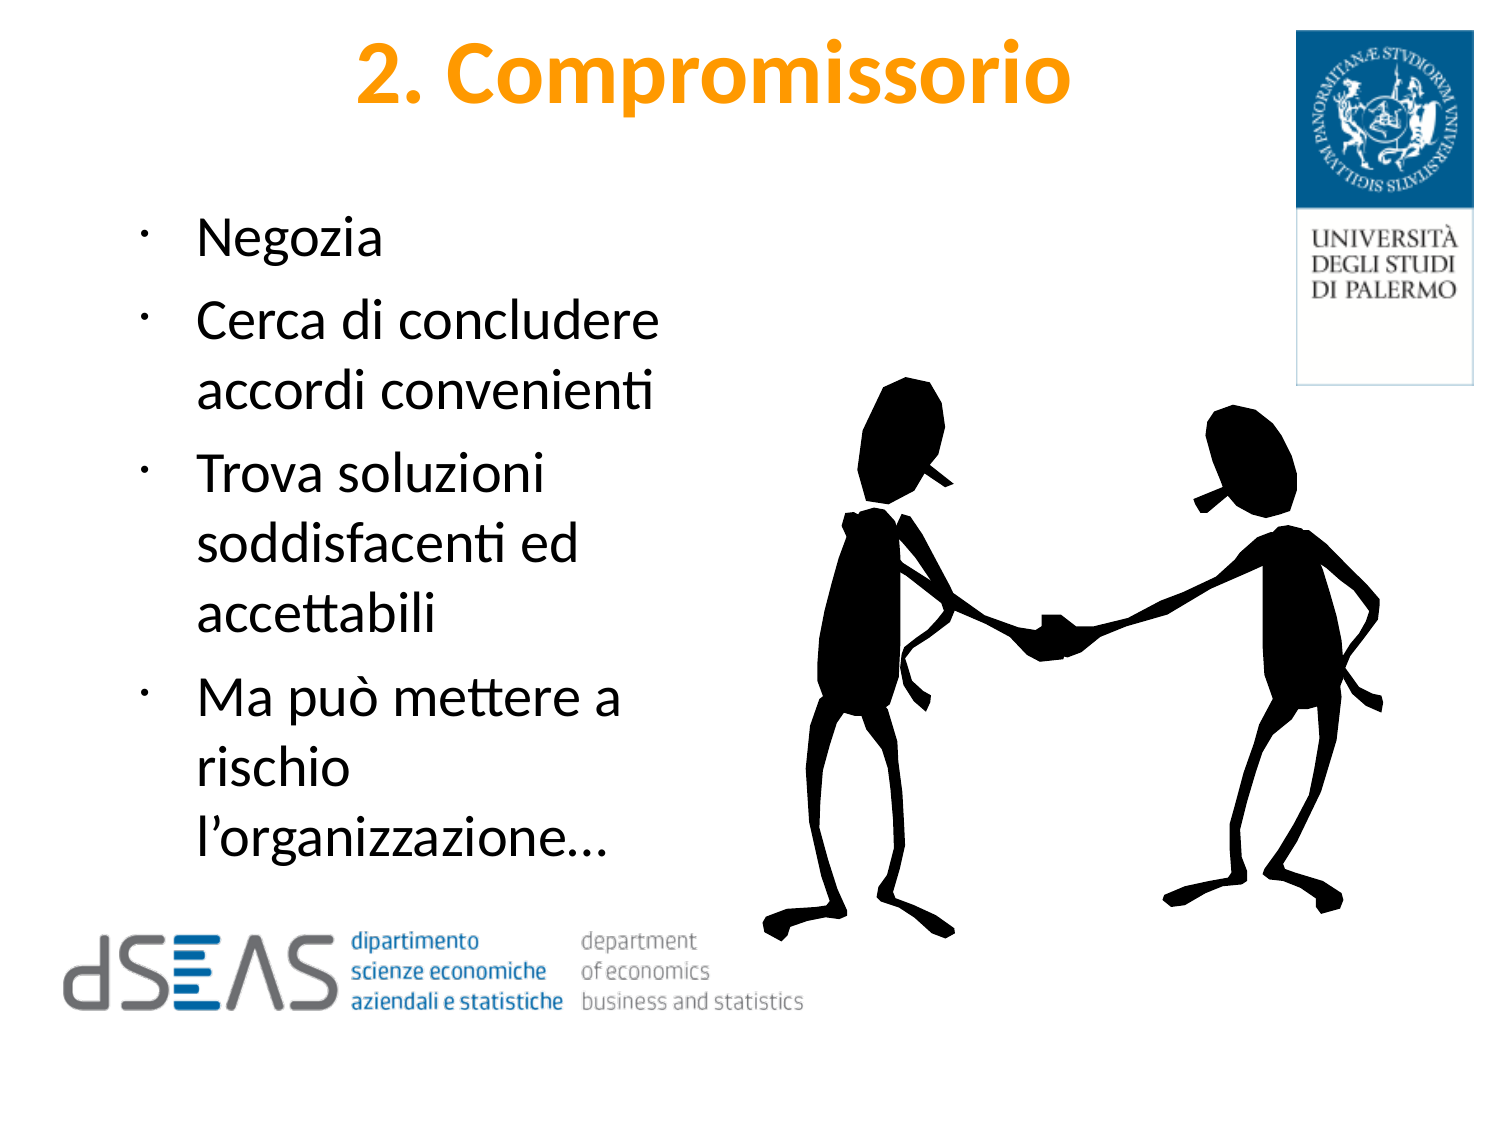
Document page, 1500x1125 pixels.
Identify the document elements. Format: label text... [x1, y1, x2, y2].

text_box Negozia Cerca di concludere accordi convenienti Trova soluzioni soddisfacenti ed accettabili Ma può mettere a rischio l’organizzazione… [125, 190, 750, 838]
chart [833, 377, 1385, 944]
title 2. Compromissorio [76, 4, 1352, 192]
picture [41, 30, 1474, 1071]
